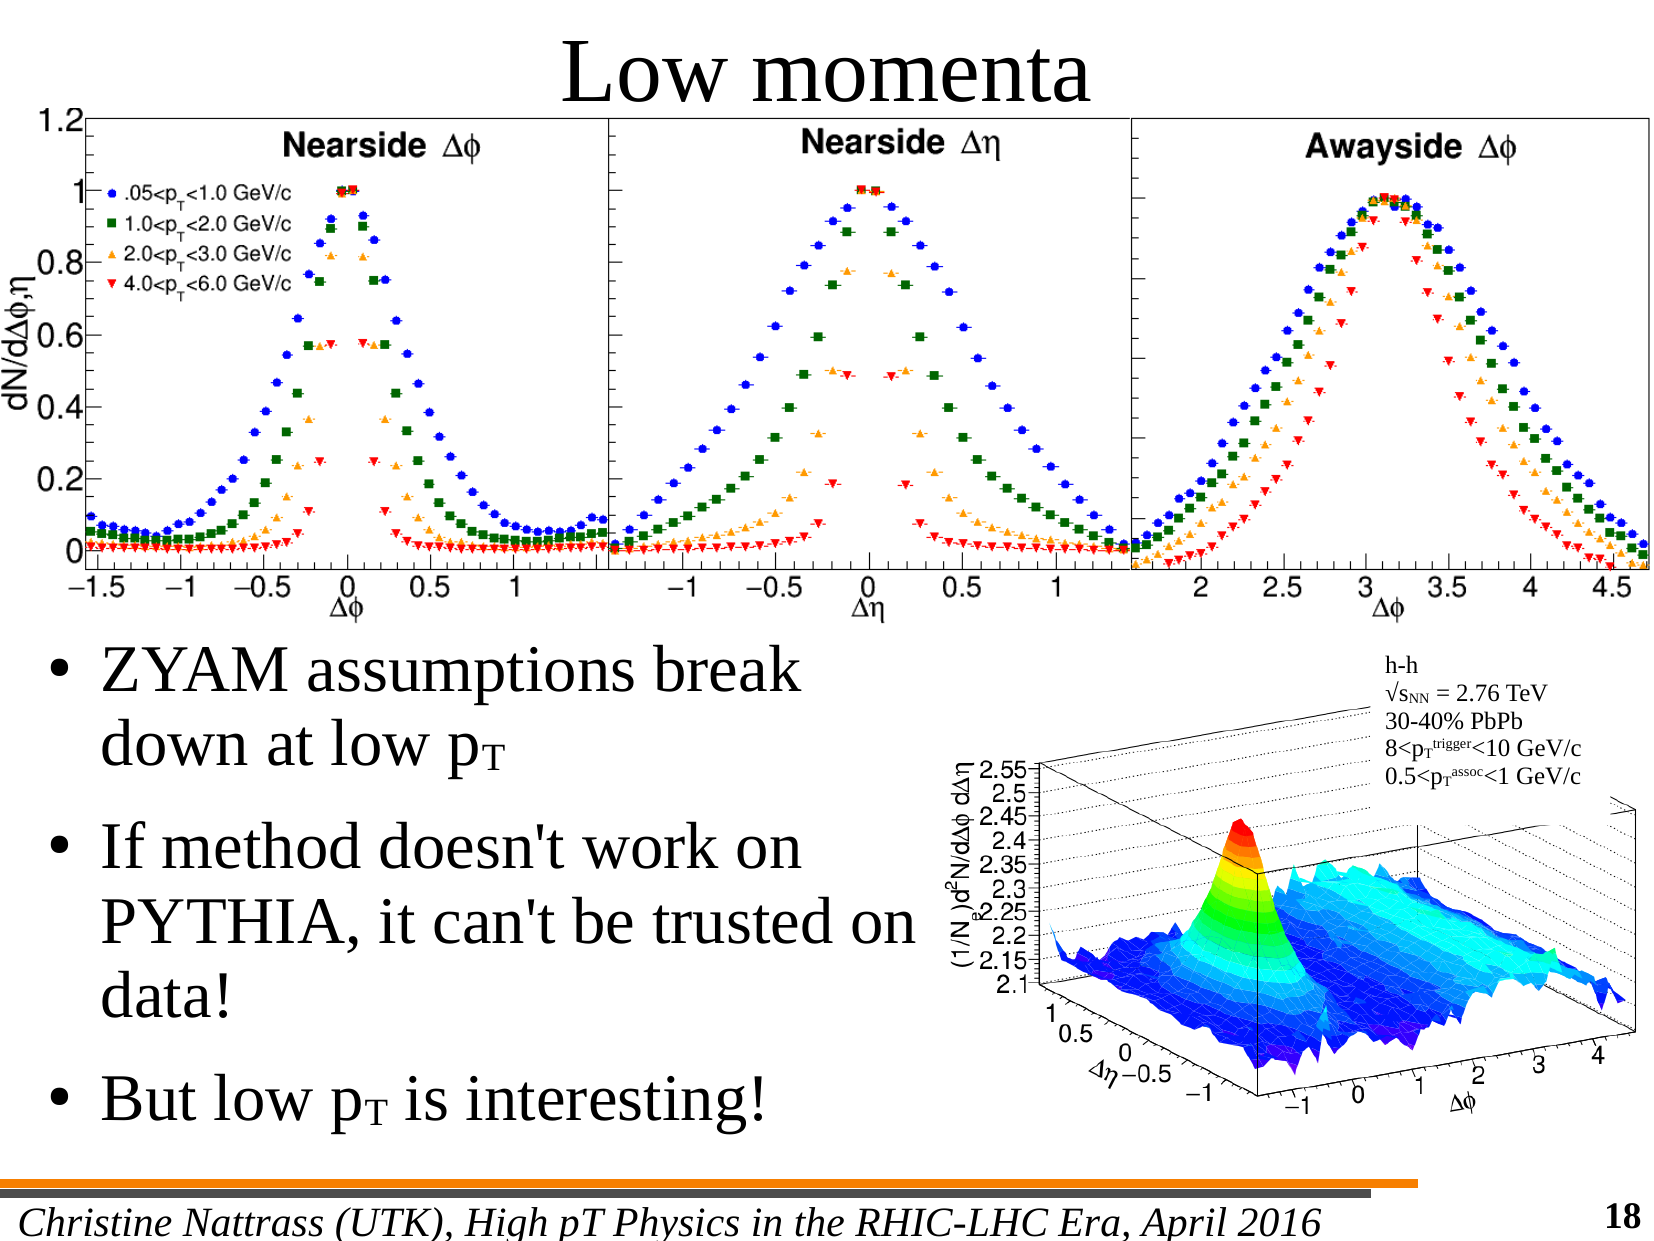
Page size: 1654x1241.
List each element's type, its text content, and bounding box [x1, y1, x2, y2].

list ZYAM assumptions break down at low pT If method doesn't work on PYTHIA, it can't be trusted on data! But low pT is interesting! [30, 632, 932, 1141]
text_box h-h √sNN = 2.76 TeV 30-40% PbPb 8<pTtrigger<10 GeV/c 0.5<pTassoc<1 GeV/c [1370, 644, 1611, 826]
title Low momenta [82, 1, 1571, 108]
picture [931, 689, 1649, 1141]
picture [0, 108, 1654, 632]
